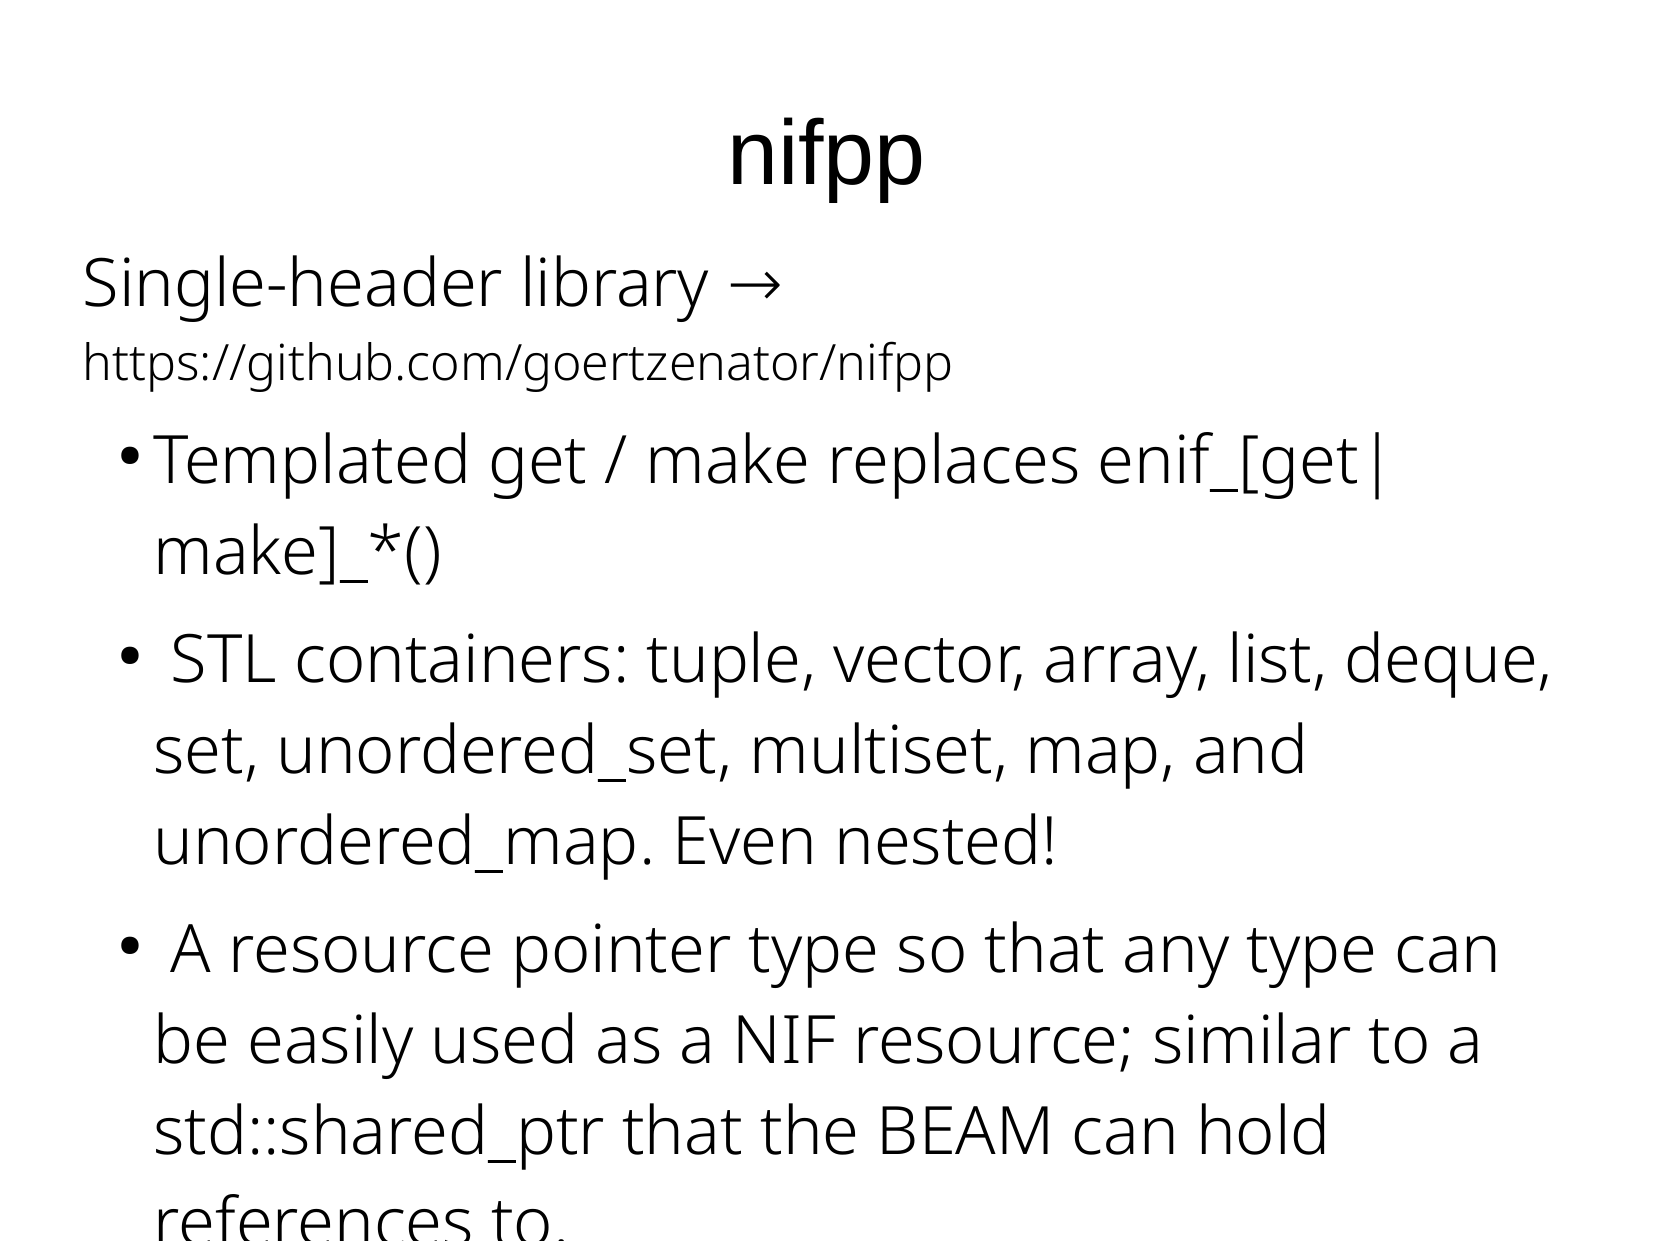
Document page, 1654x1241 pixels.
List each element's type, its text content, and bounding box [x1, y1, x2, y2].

title nifpp [82, 49, 1571, 257]
subtitle Single-header library → https://github.com/goertzenator/nifpp Templated get / make replaces enif_[get|make]_*() STL containers: tuple, vector, array, list, deque, set, unordered_set, multiset, map, and unordered_map. Even nested! A resource pointer type so that any type can be easily used as a NIF resource; similar to a std::shared_ptr that the BEAM can hold references to. [82, 342, 1571, 1158]
